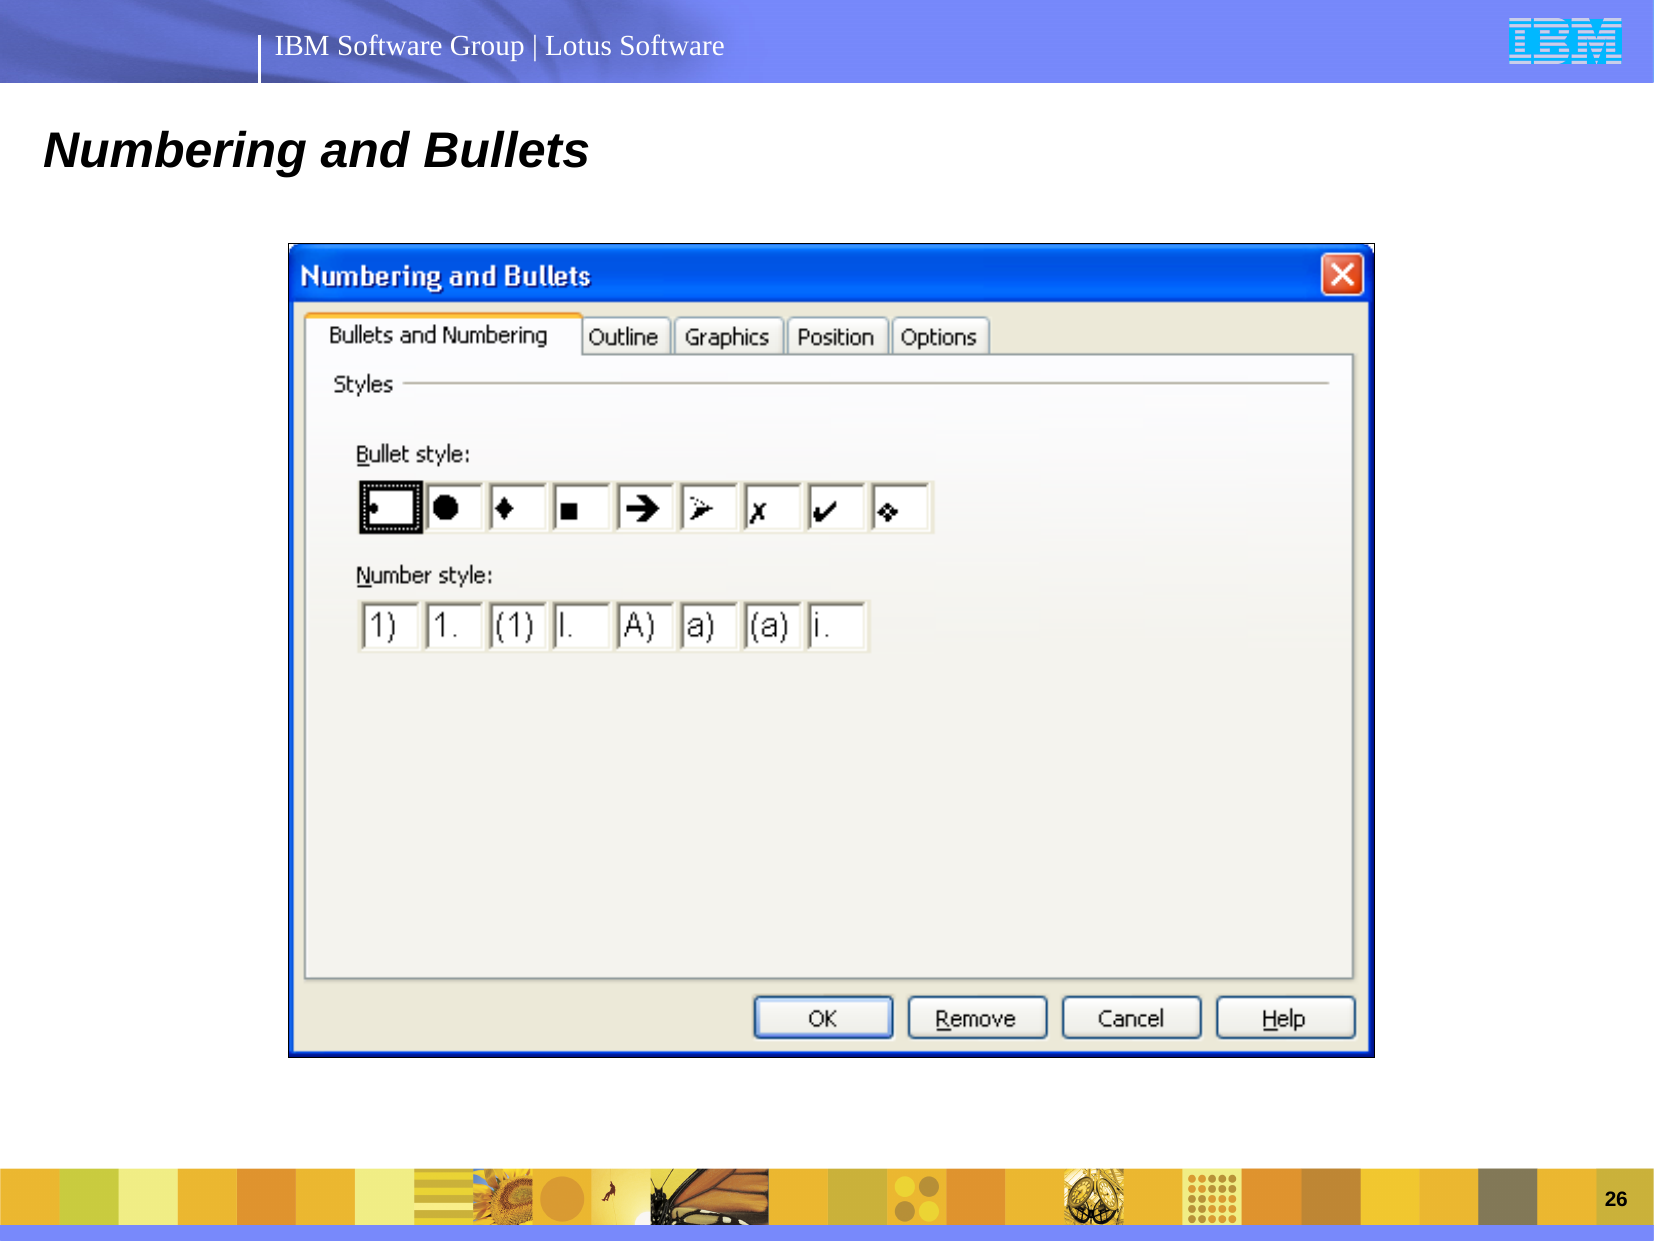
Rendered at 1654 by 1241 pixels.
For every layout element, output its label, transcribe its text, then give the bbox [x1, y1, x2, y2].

picture [0, 1168, 1654, 1225]
picture [288, 243, 1375, 1058]
picture [0, 0, 1654, 83]
title Numbering and Bullets [28, 117, 1520, 223]
